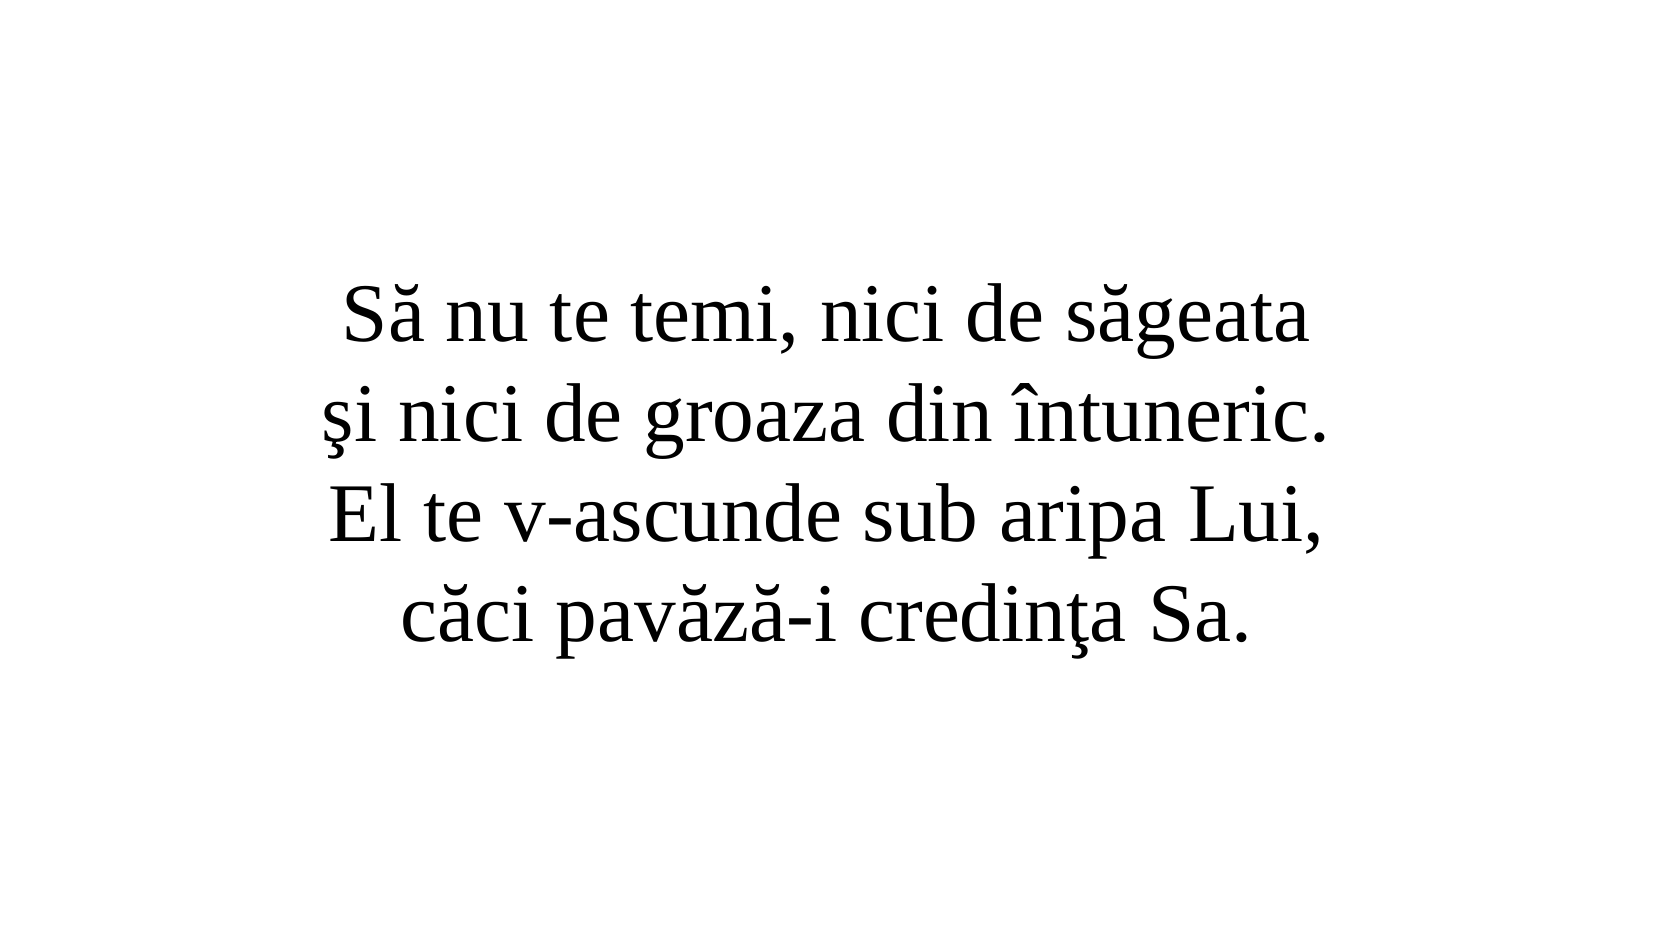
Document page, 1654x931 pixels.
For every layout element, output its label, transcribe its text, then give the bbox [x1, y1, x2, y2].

subtitle Să nu te temi, nici de săgeata şi nici de groaza din întuneric. El te v-ascunde sub aripa Lui, căci pavăză-i credinţa Sa. [0, 250, 1654, 661]
